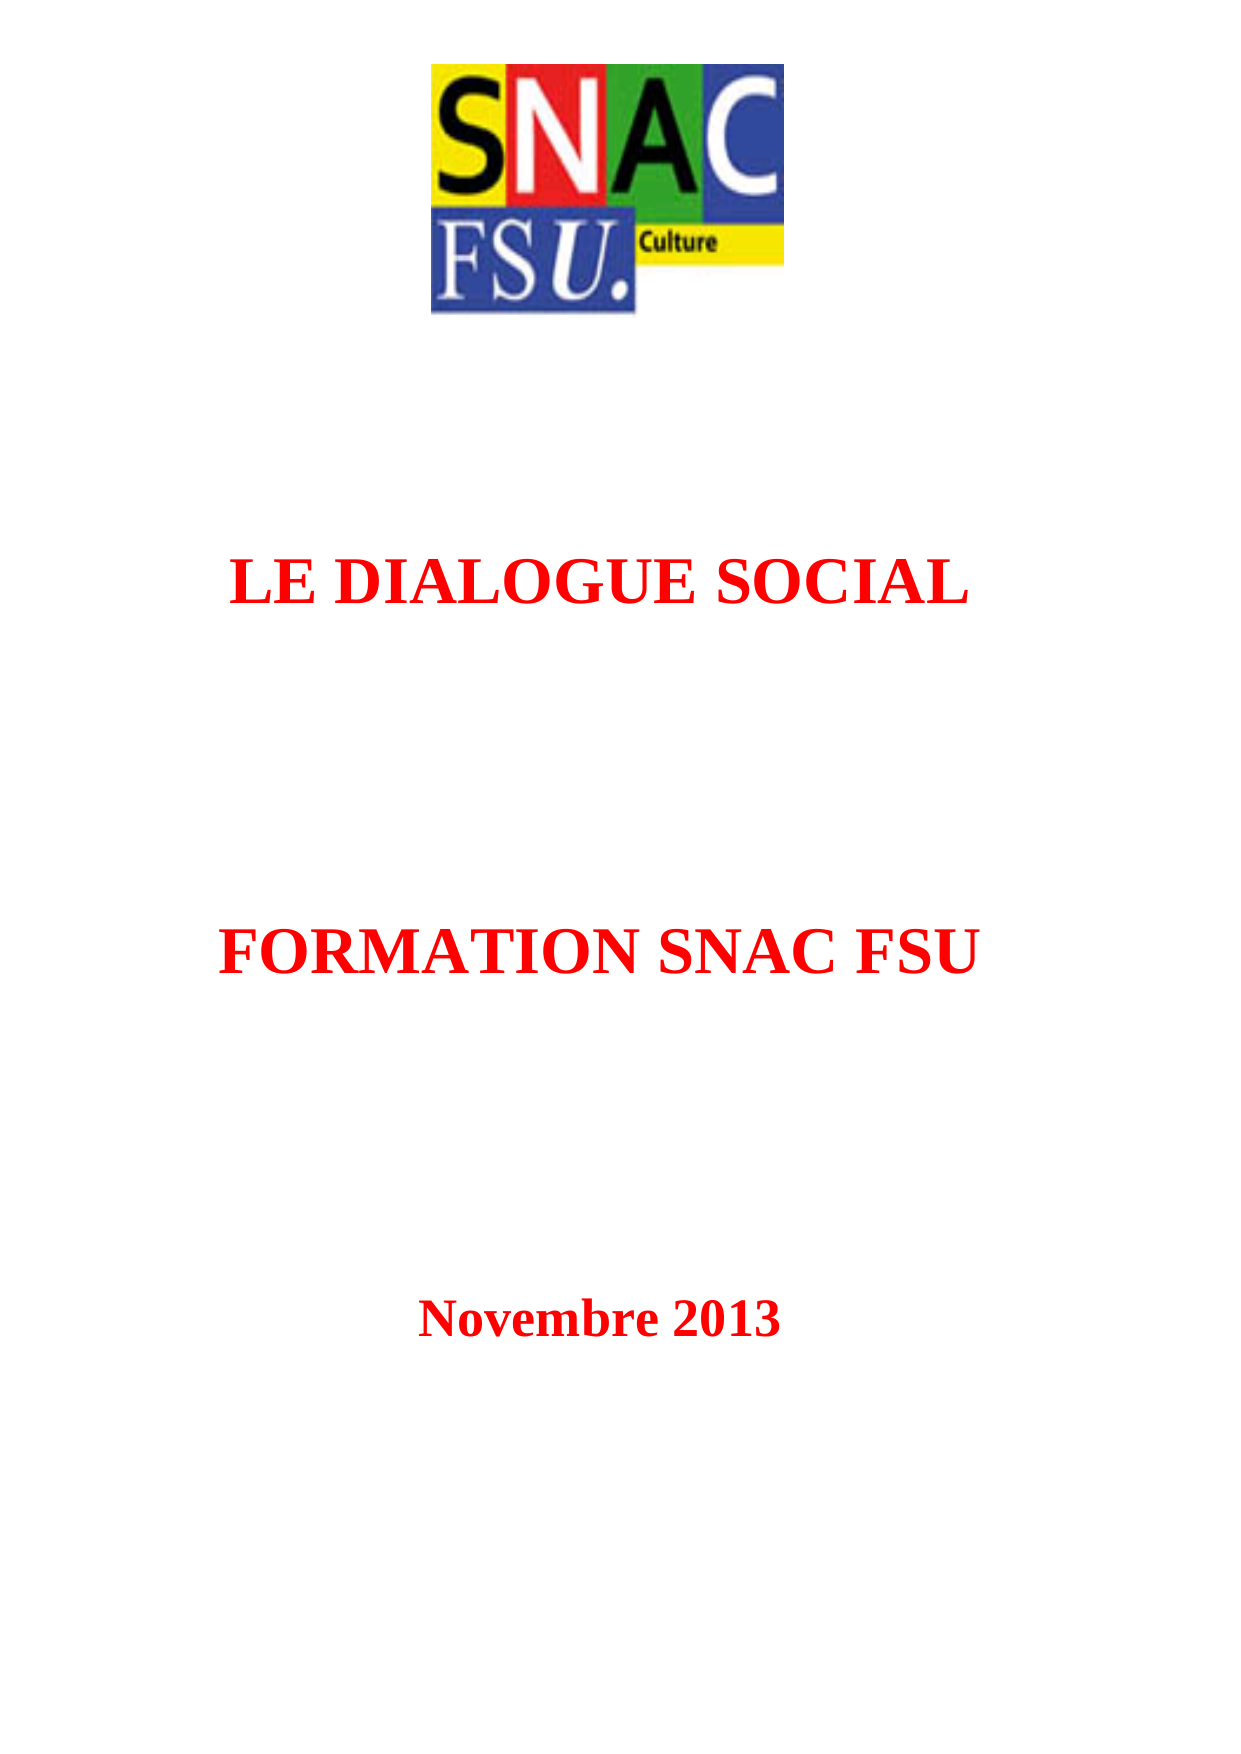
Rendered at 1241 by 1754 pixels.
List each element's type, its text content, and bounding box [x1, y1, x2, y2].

picture [59, 59, 1182, 1695]
title LE DIALOGUE SOCIAL FORMATION SNAC FSU Novembre 2013 [95, 540, 1106, 1352]
